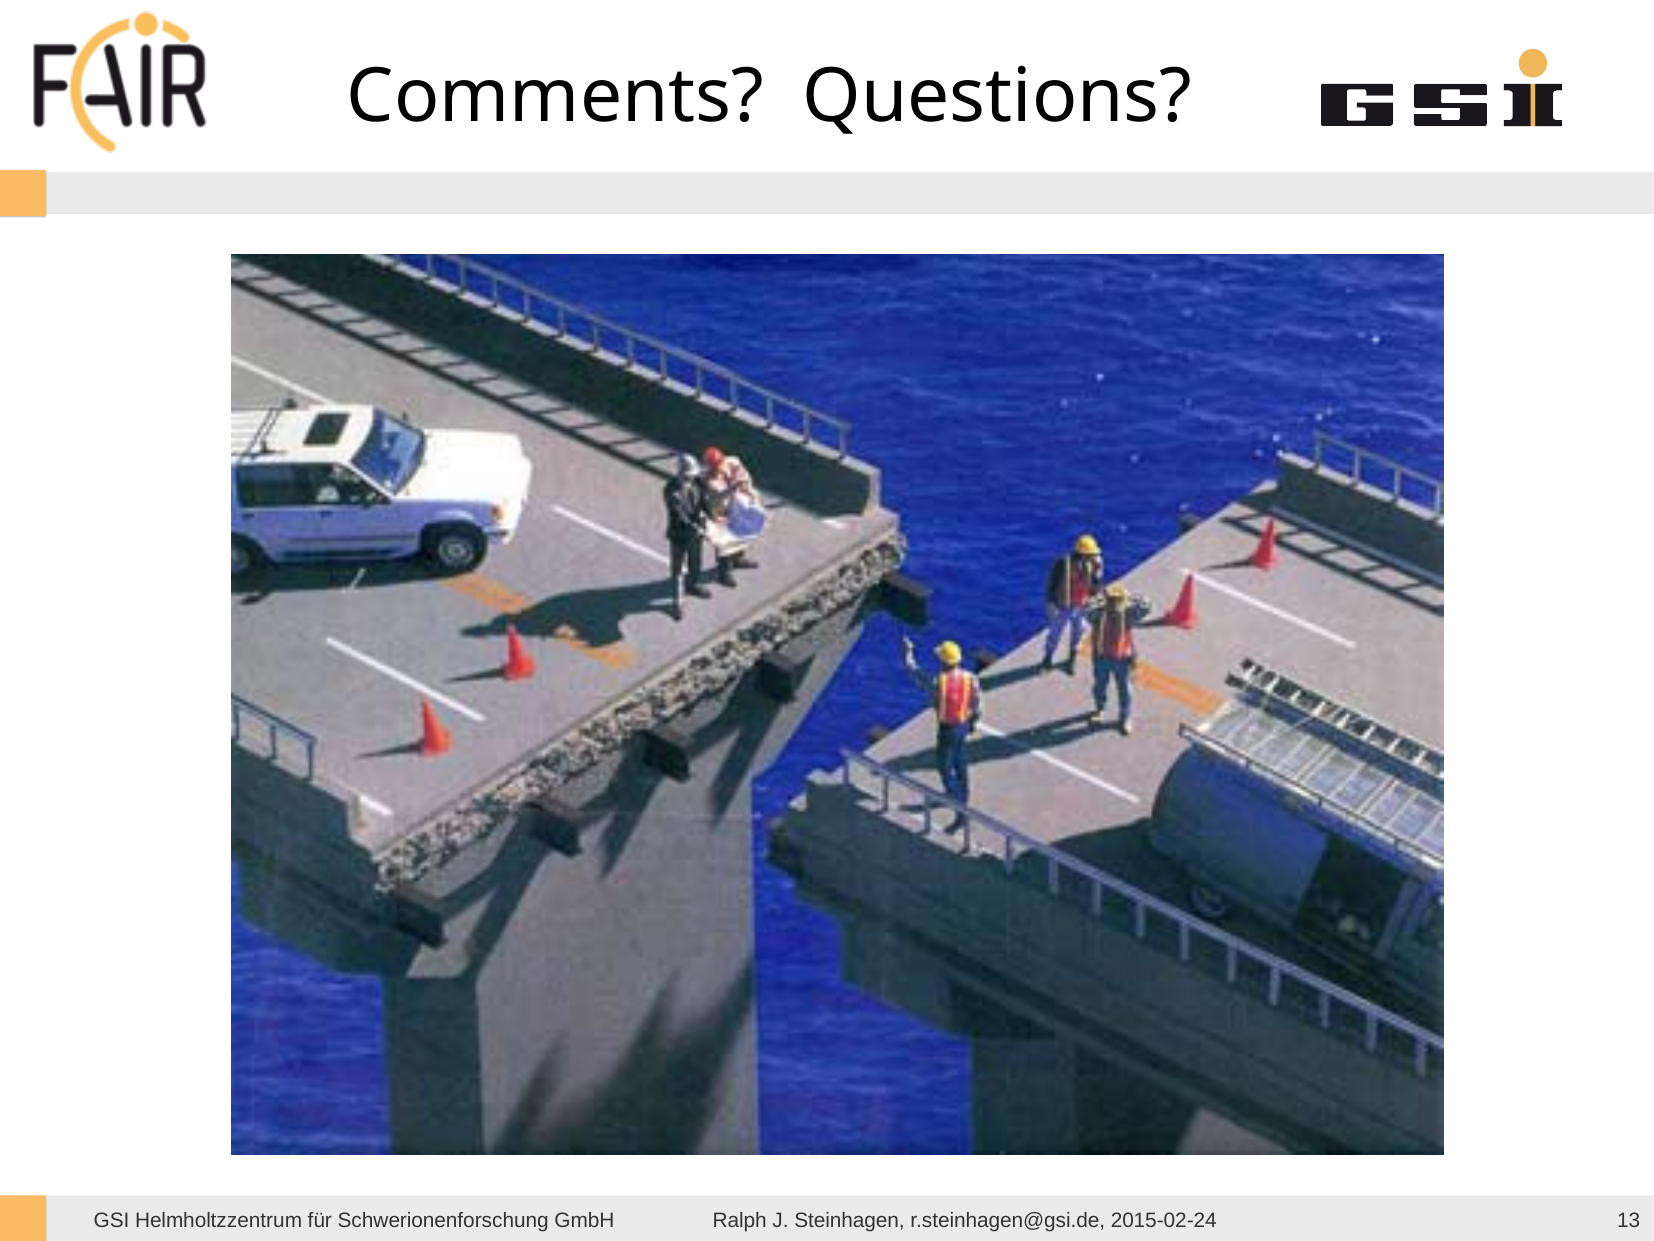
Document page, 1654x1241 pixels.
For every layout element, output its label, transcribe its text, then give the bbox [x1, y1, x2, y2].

text_box [388, 74, 430, 137]
picture [1319, 46, 1564, 129]
title Comments? Questions? [239, 23, 1301, 162]
picture [231, 254, 1444, 1155]
picture [33, 10, 207, 155]
